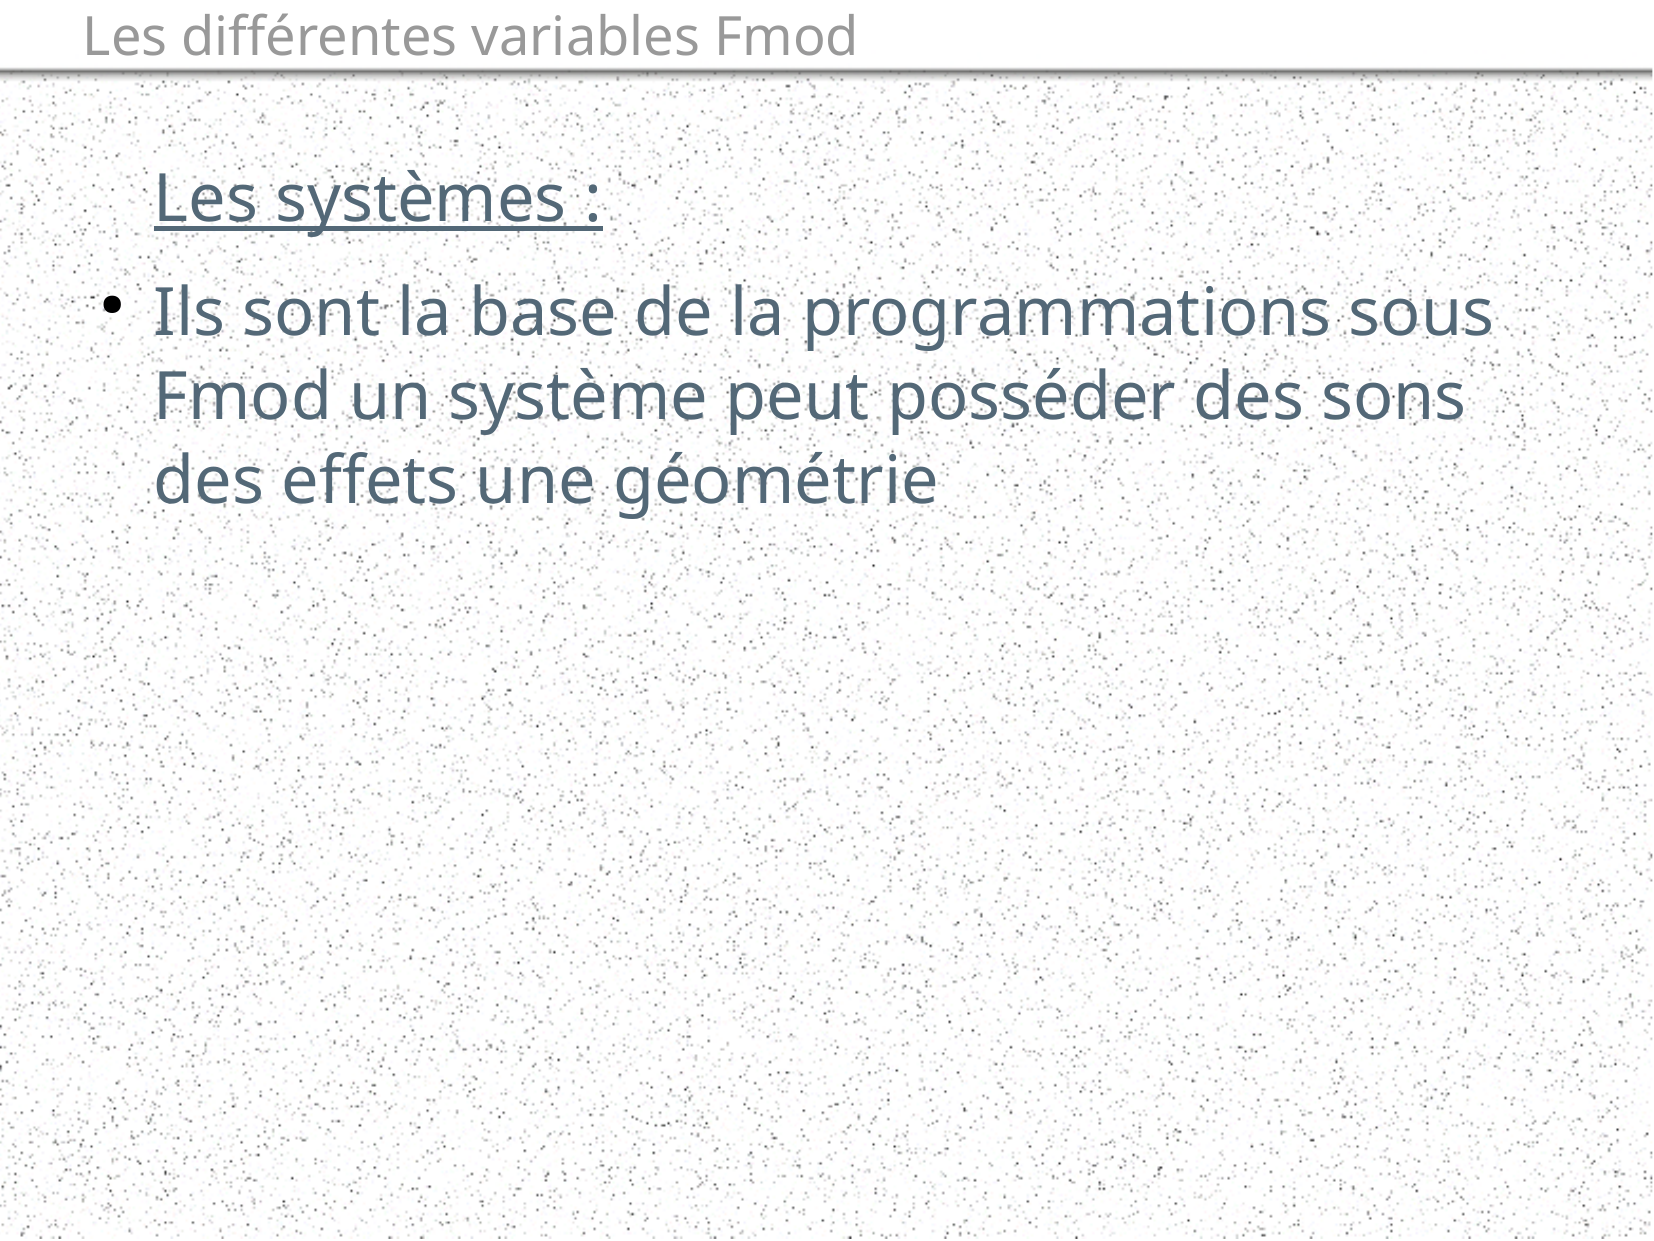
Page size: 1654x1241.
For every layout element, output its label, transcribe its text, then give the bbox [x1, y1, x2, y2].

picture [0, 0, 1653, 1239]
title Les différentes variables Fmod [82, 0, 1524, 71]
list Les systèmes : Ils sont la base de la programmations sous Fmod un système peut posséder des sons des effets une géométrie [82, 153, 1538, 873]
